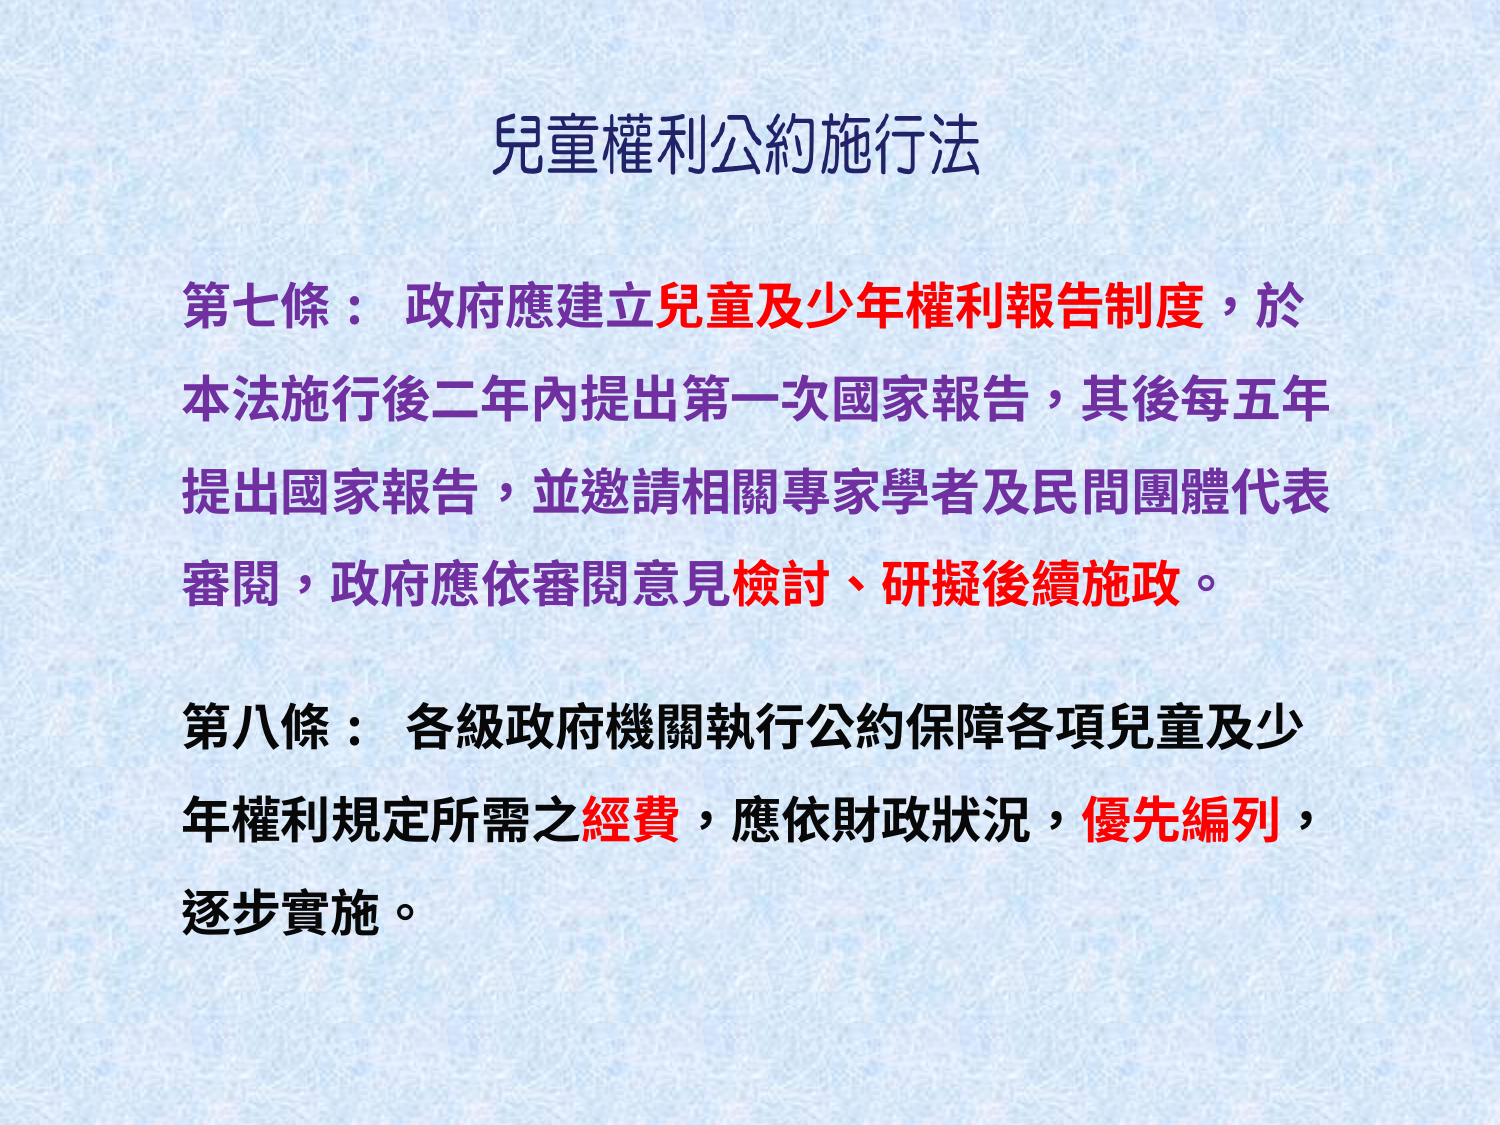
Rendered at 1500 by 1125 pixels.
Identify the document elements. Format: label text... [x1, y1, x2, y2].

list 第七條: 政府應建立兒童及少年權利報告制度，於本法施行後二年內提出第一次國家報告，其後每五年提出國家報告，並邀請相關專家學者及民間團體代表審閱，政府應依審閱意見檢討、研擬後續施政。 第八條: 各級政府機關執行公約保障各項兒童及少年權利規定所需之經費，應依財政狀況，優先編列，逐步實施。 [166, 233, 1348, 1073]
picture [0, 0, 1500, 1125]
